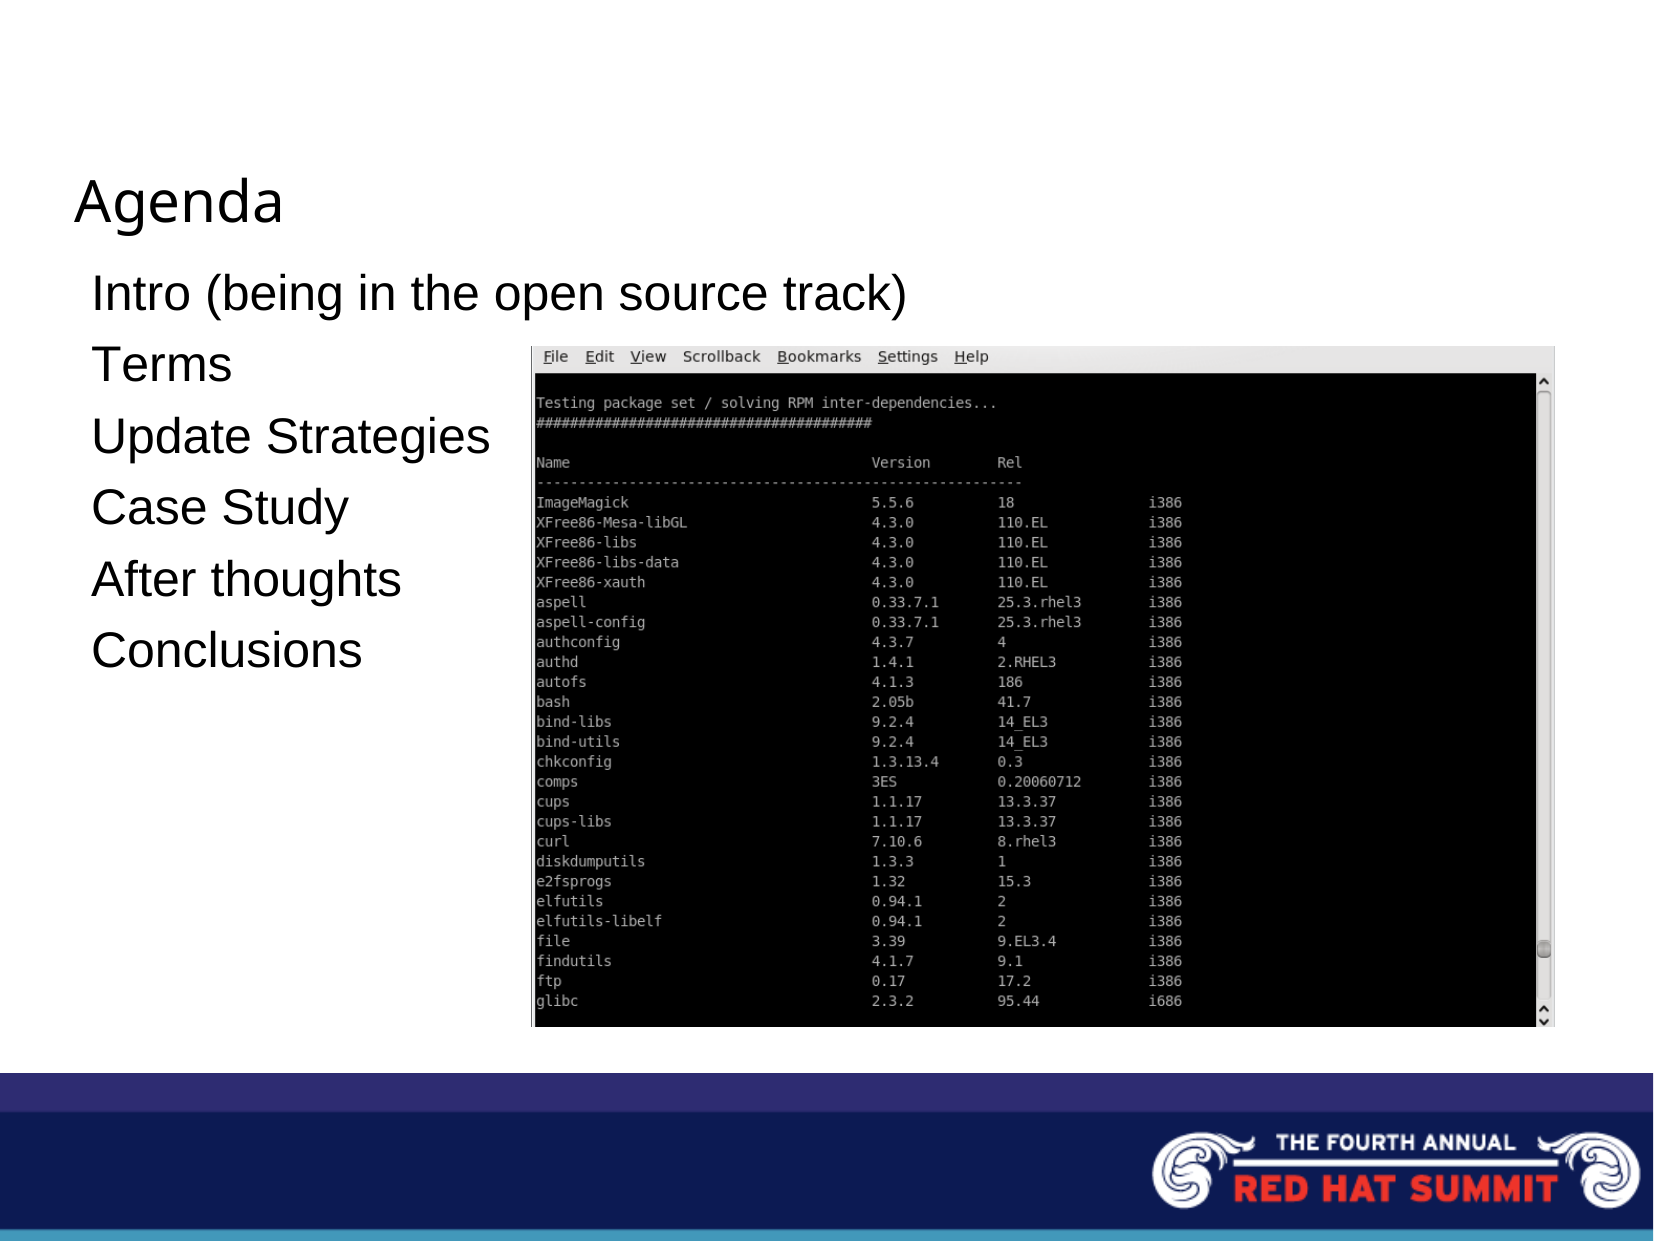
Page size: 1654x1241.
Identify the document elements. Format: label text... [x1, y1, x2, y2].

picture [531, 346, 1555, 1027]
picture [0, 1073, 1654, 1241]
title Agenda [74, 140, 1506, 259]
list Intro (being in the open source track) Terms Update Strategies Case Study After thoughts Conclusions [77, 264, 1500, 1174]
